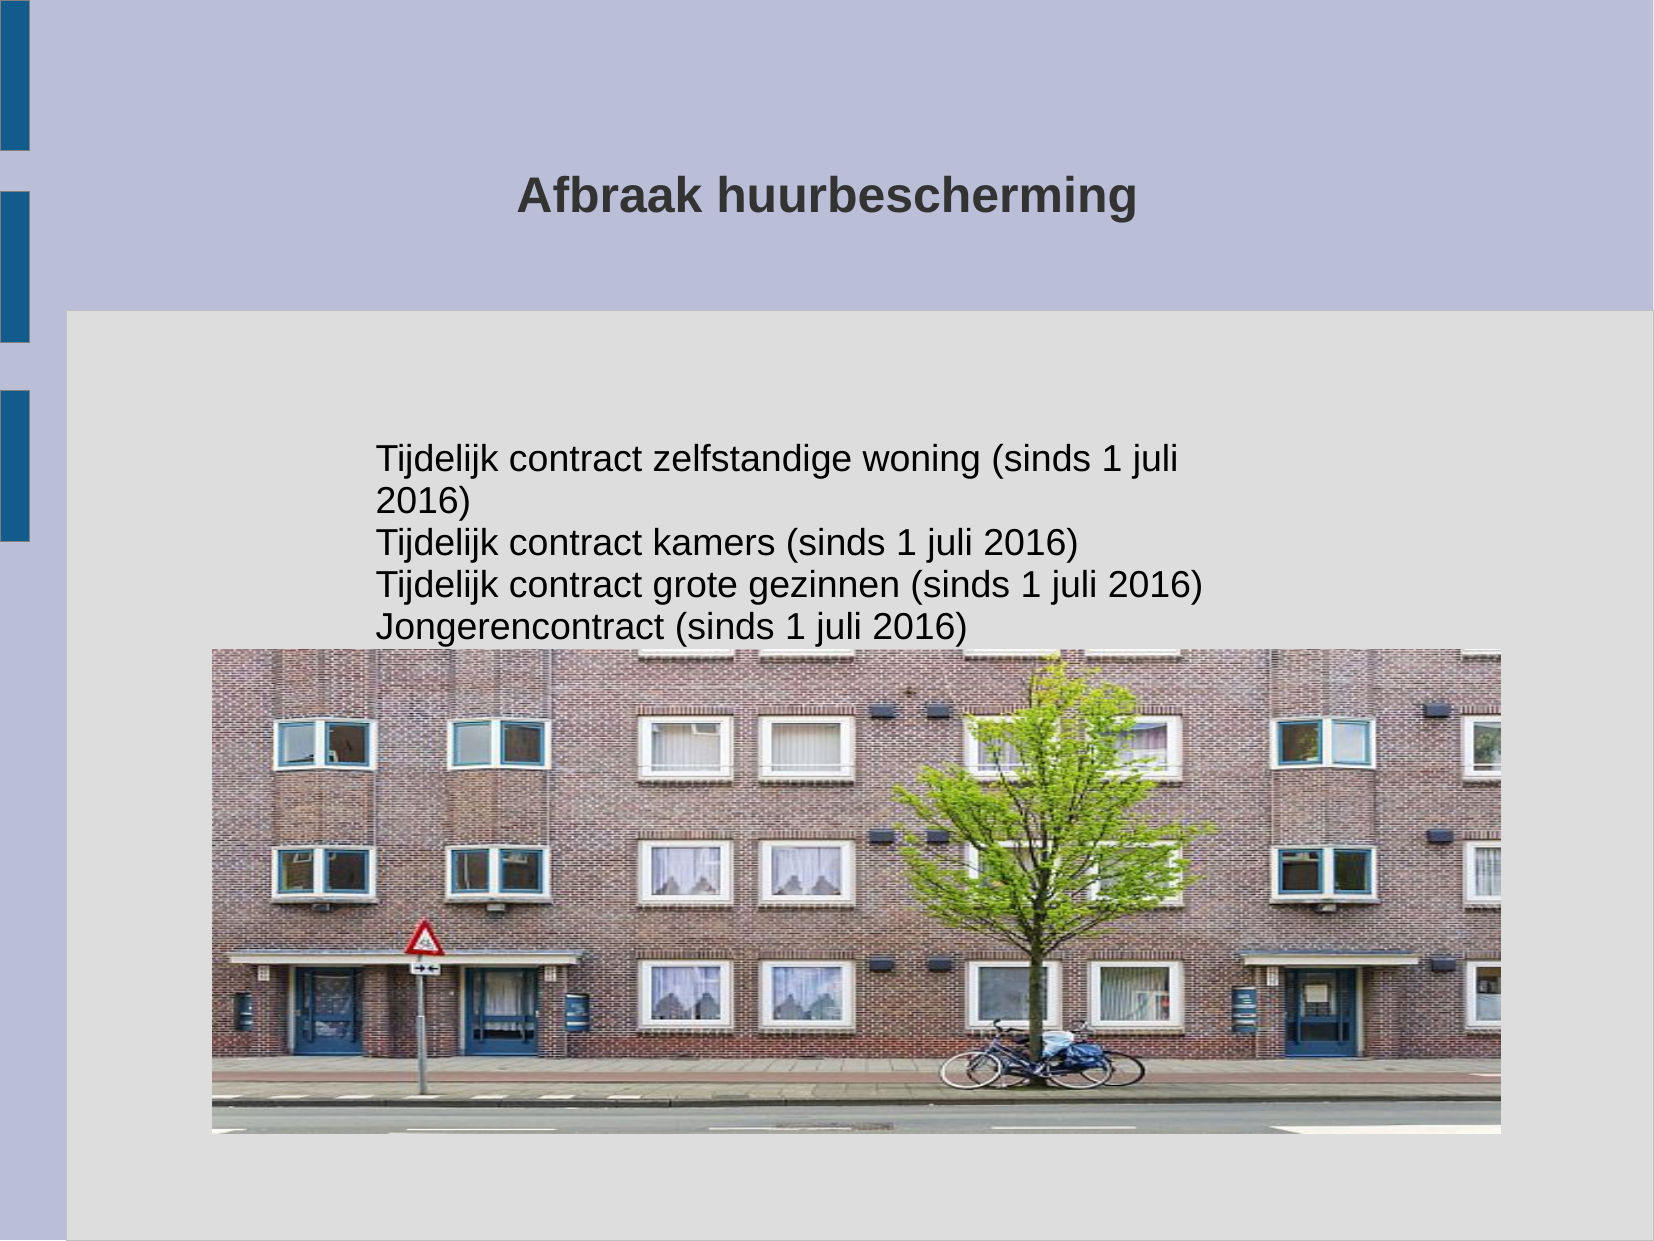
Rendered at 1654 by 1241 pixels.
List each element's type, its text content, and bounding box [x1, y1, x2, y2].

picture [212, 649, 1501, 1134]
text_box Tijdelijk contract zelfstandige woning (sinds 1 juli 2016) Tijdelijk contract kamers (sinds 1 juli 2016) Tijdelijk contract grote gezinnen (sinds 1 juli 2016) Jongerencontract (sinds 1 juli 2016) [360, 430, 1299, 614]
title Afbraak huurbescherming [121, 91, 1534, 299]
